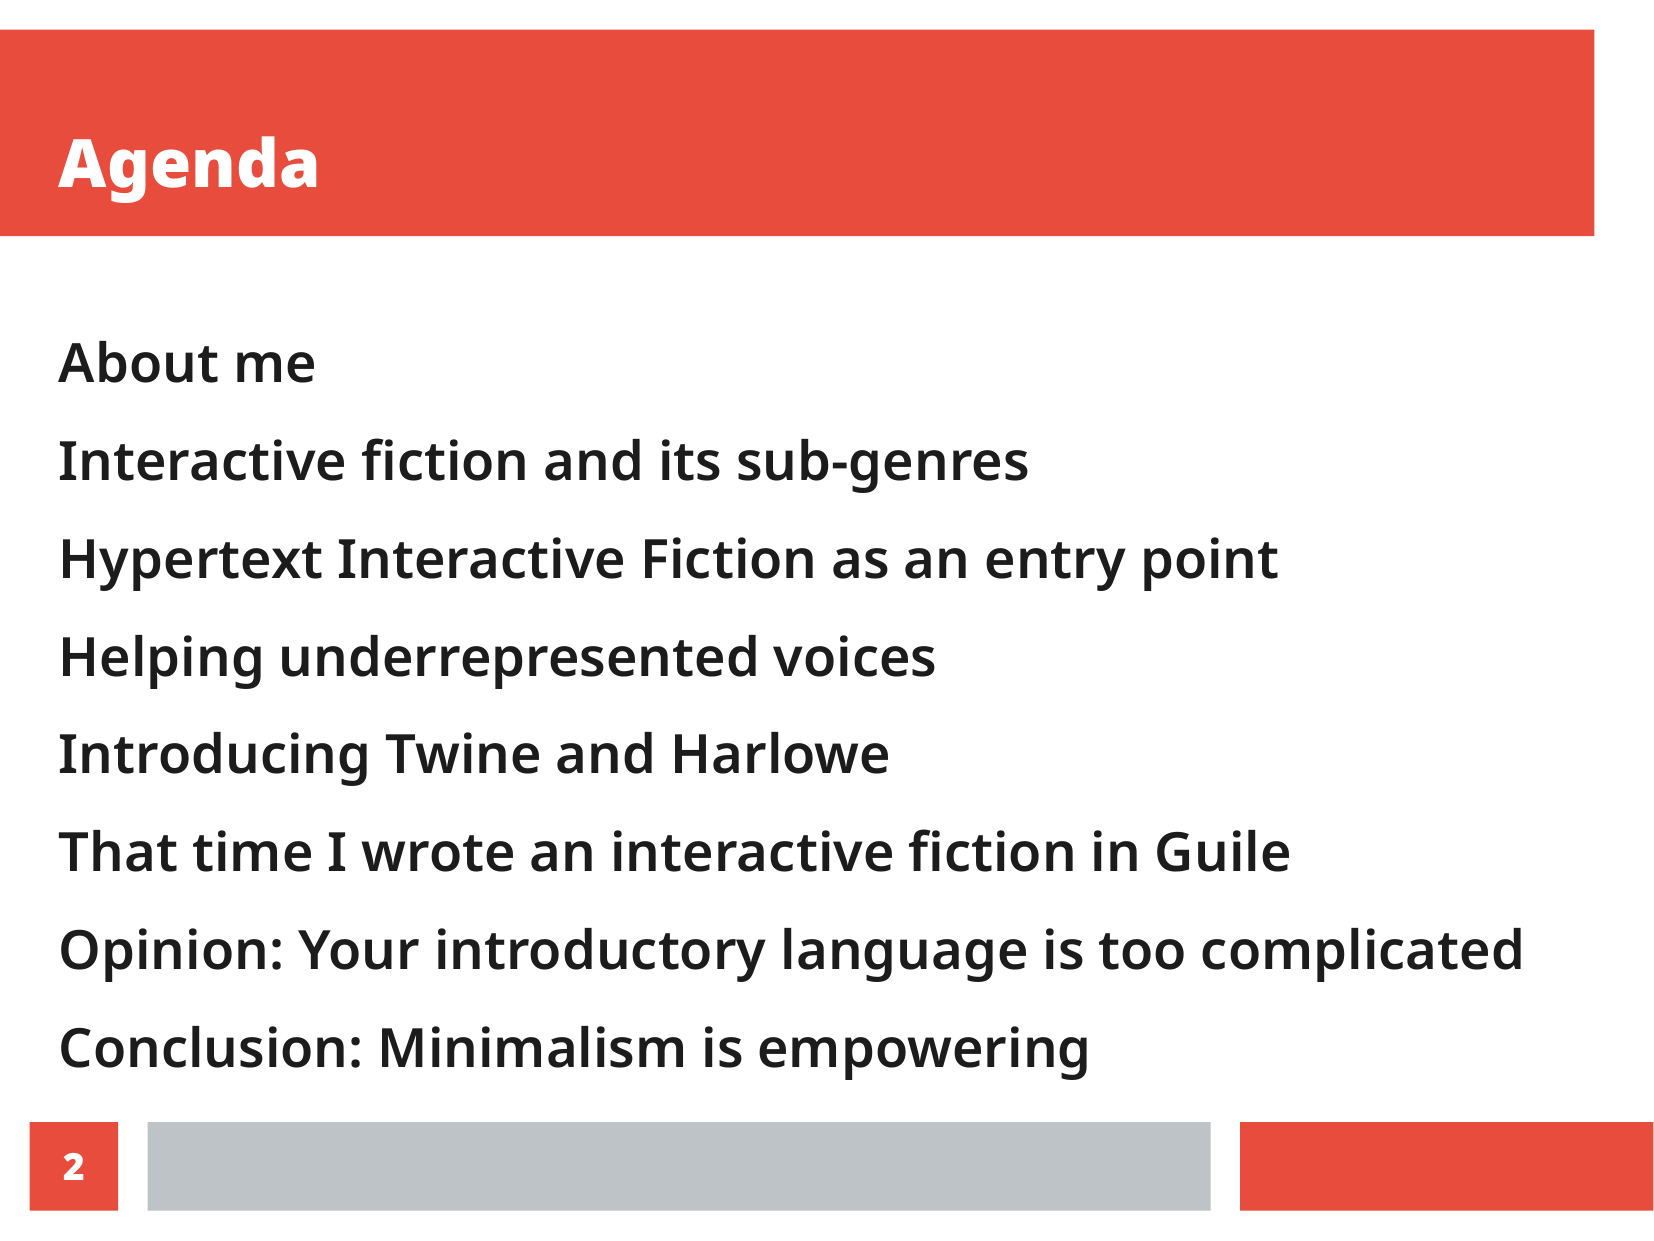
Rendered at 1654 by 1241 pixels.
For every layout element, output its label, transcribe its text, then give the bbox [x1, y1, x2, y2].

title Agenda [59, 59, 1595, 207]
list About me Interactive fiction and its sub-genres Hypertext Interactive Fiction as an entry point Helping underrepresented voices Introducing Twine and Harlowe That time I wrote an interactive fiction in Guile Opinion: Your introductory language is too complicated Conclusion: Minimalism is empowering [59, 324, 1565, 1093]
